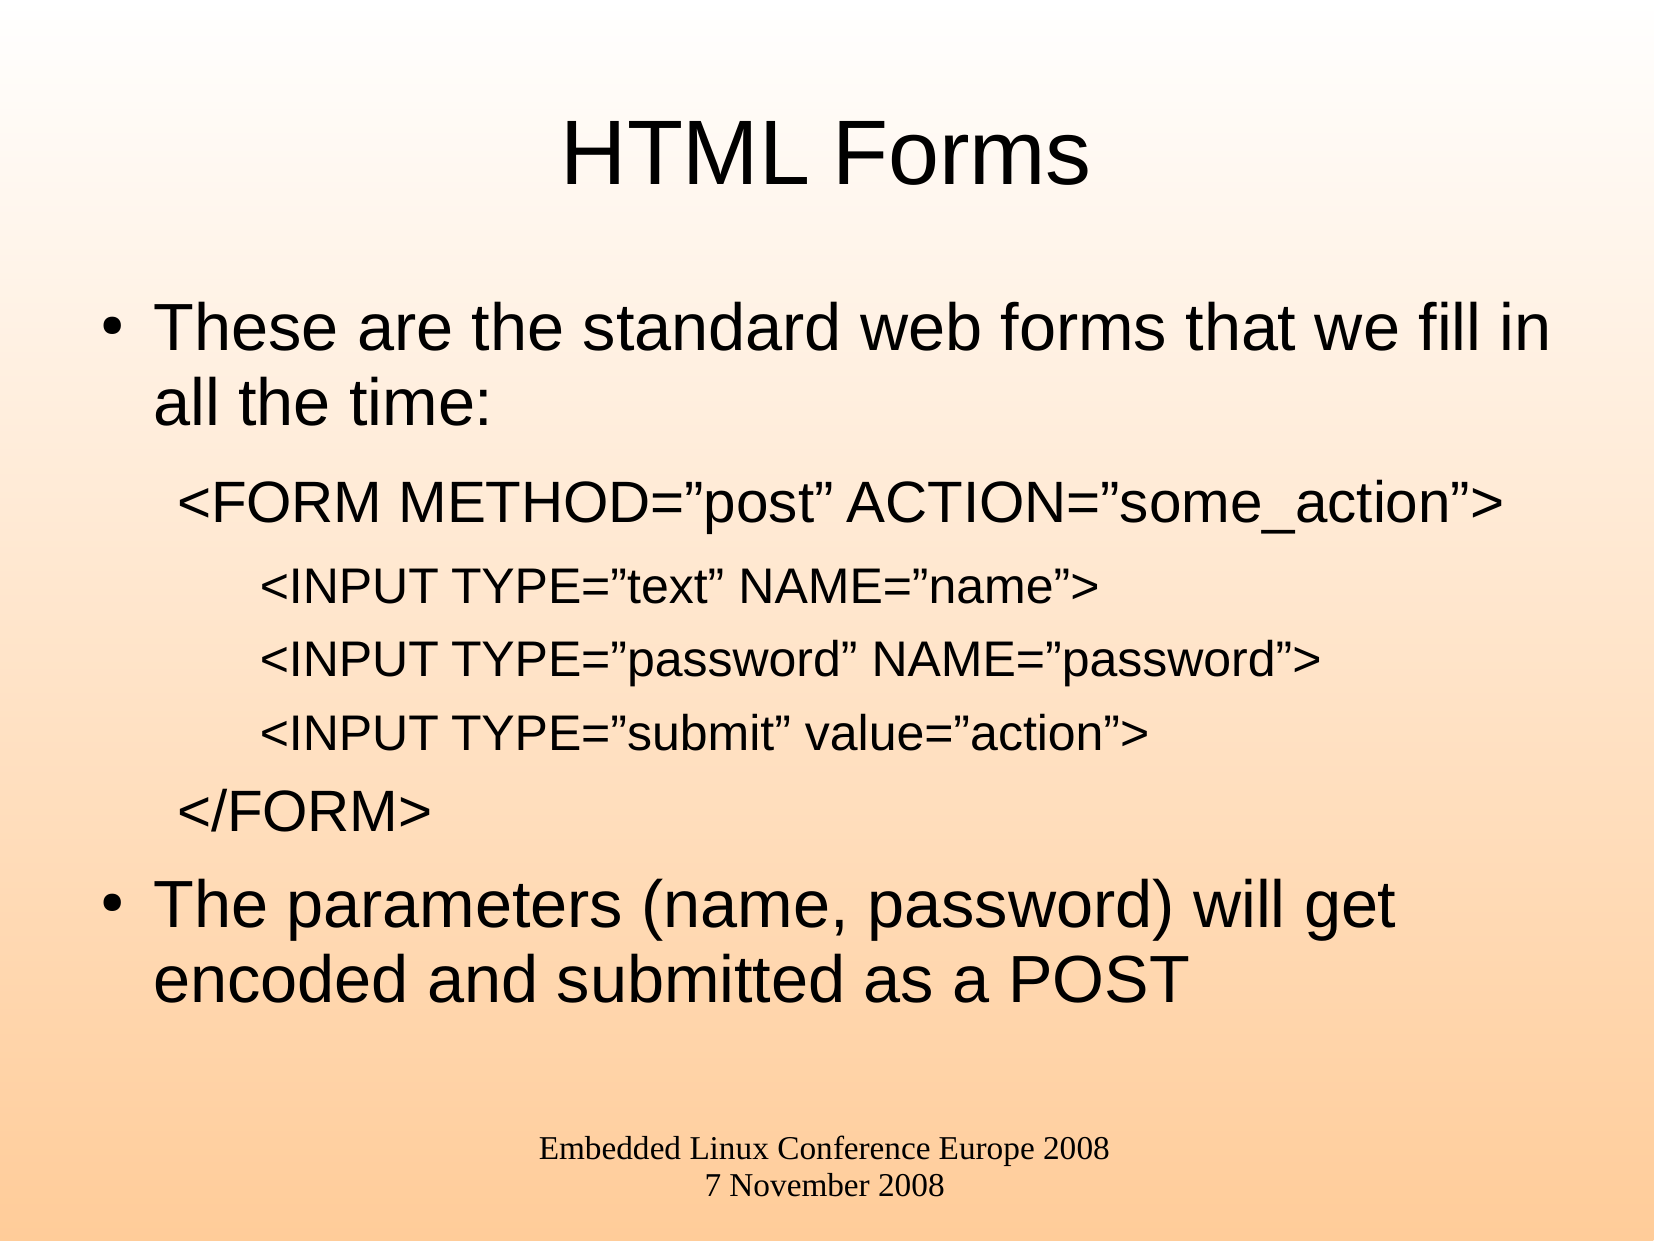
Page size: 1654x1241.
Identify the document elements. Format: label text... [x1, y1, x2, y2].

title HTML Forms [82, 49, 1571, 257]
list These are the standard web forms that we fill in all the time: <FORM METHOD=”post” ACTION=”some_action”> <INPUT TYPE=”text” NAME=”name”> <INPUT TYPE=”password” NAME=”password”> <INPUT TYPE=”submit” value=”action”> </FORM> The parameters (name, password) will get encoded and submitted as a POST [82, 290, 1571, 1109]
